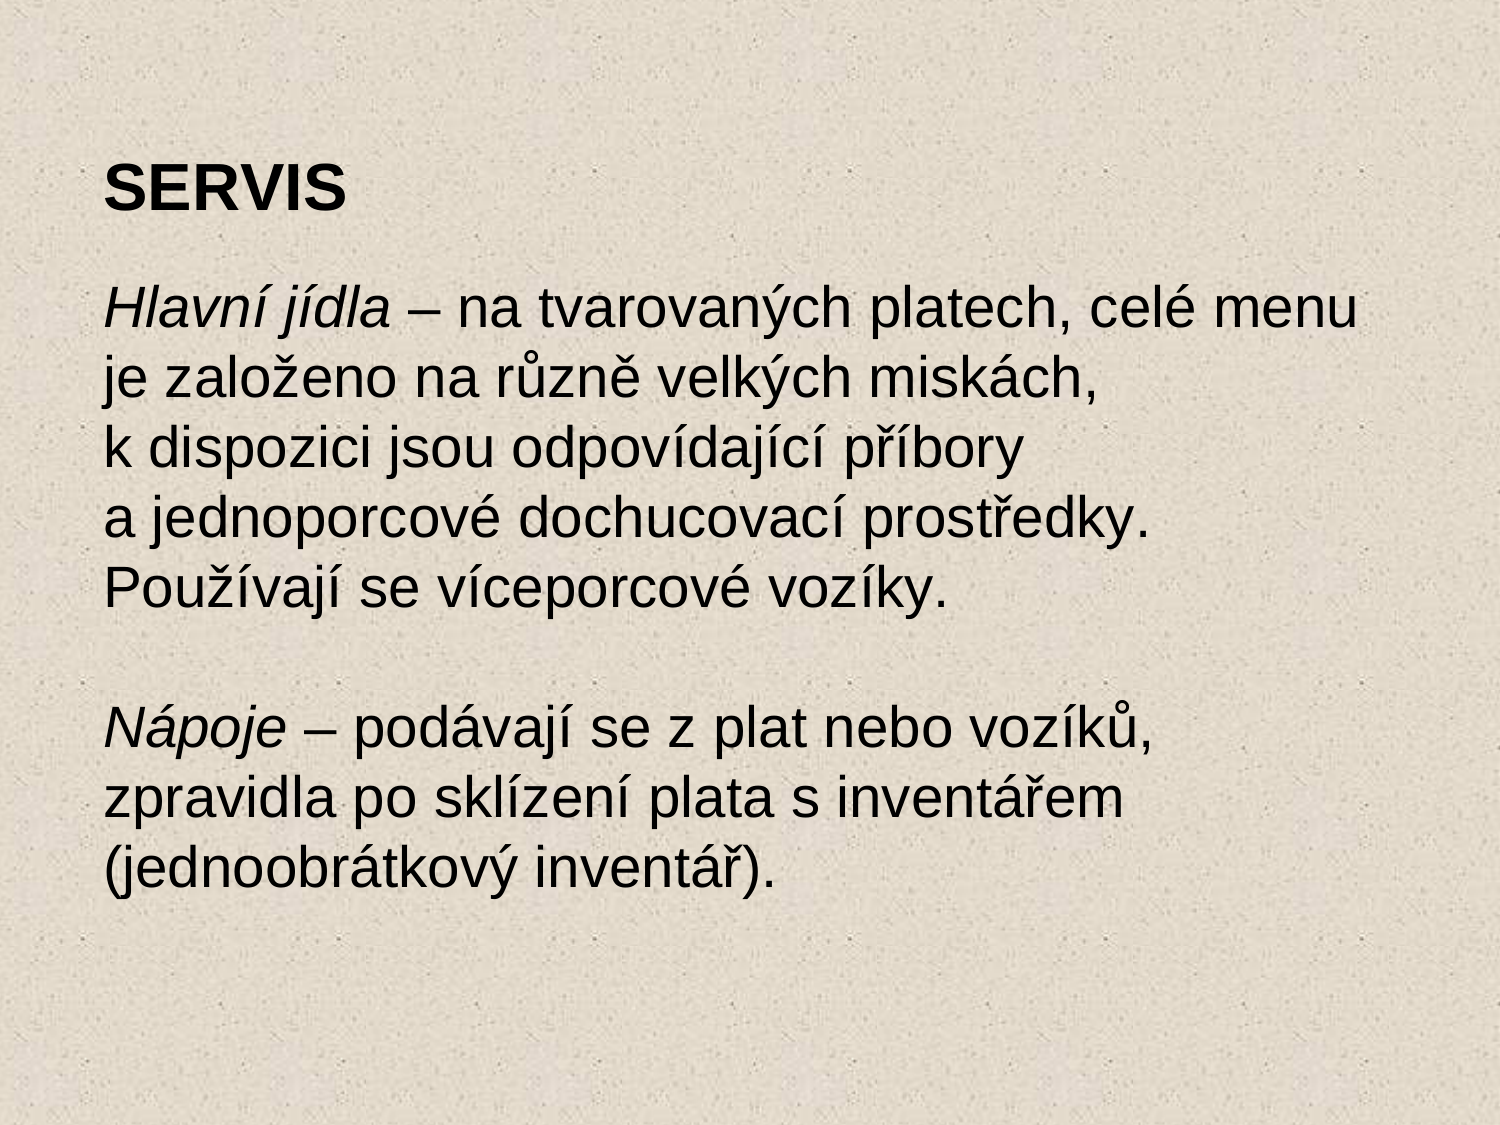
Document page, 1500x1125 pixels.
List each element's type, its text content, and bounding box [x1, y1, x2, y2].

text_box SERVIS Hlavní jídla – na tvarovaných platech, celé menu je založeno na různě velkých miskách, k dispozici jsou odpovídající příbory a jednoporcové dochucovací prostředky. Používají se víceporcové vozíky. Nápoje – podávají se z plat nebo vozíků, zpravidla po sklízení plata s inventářem (jednoobrátkový inventář). [88, 136, 1400, 907]
picture [0, 0, 1500, 1125]
